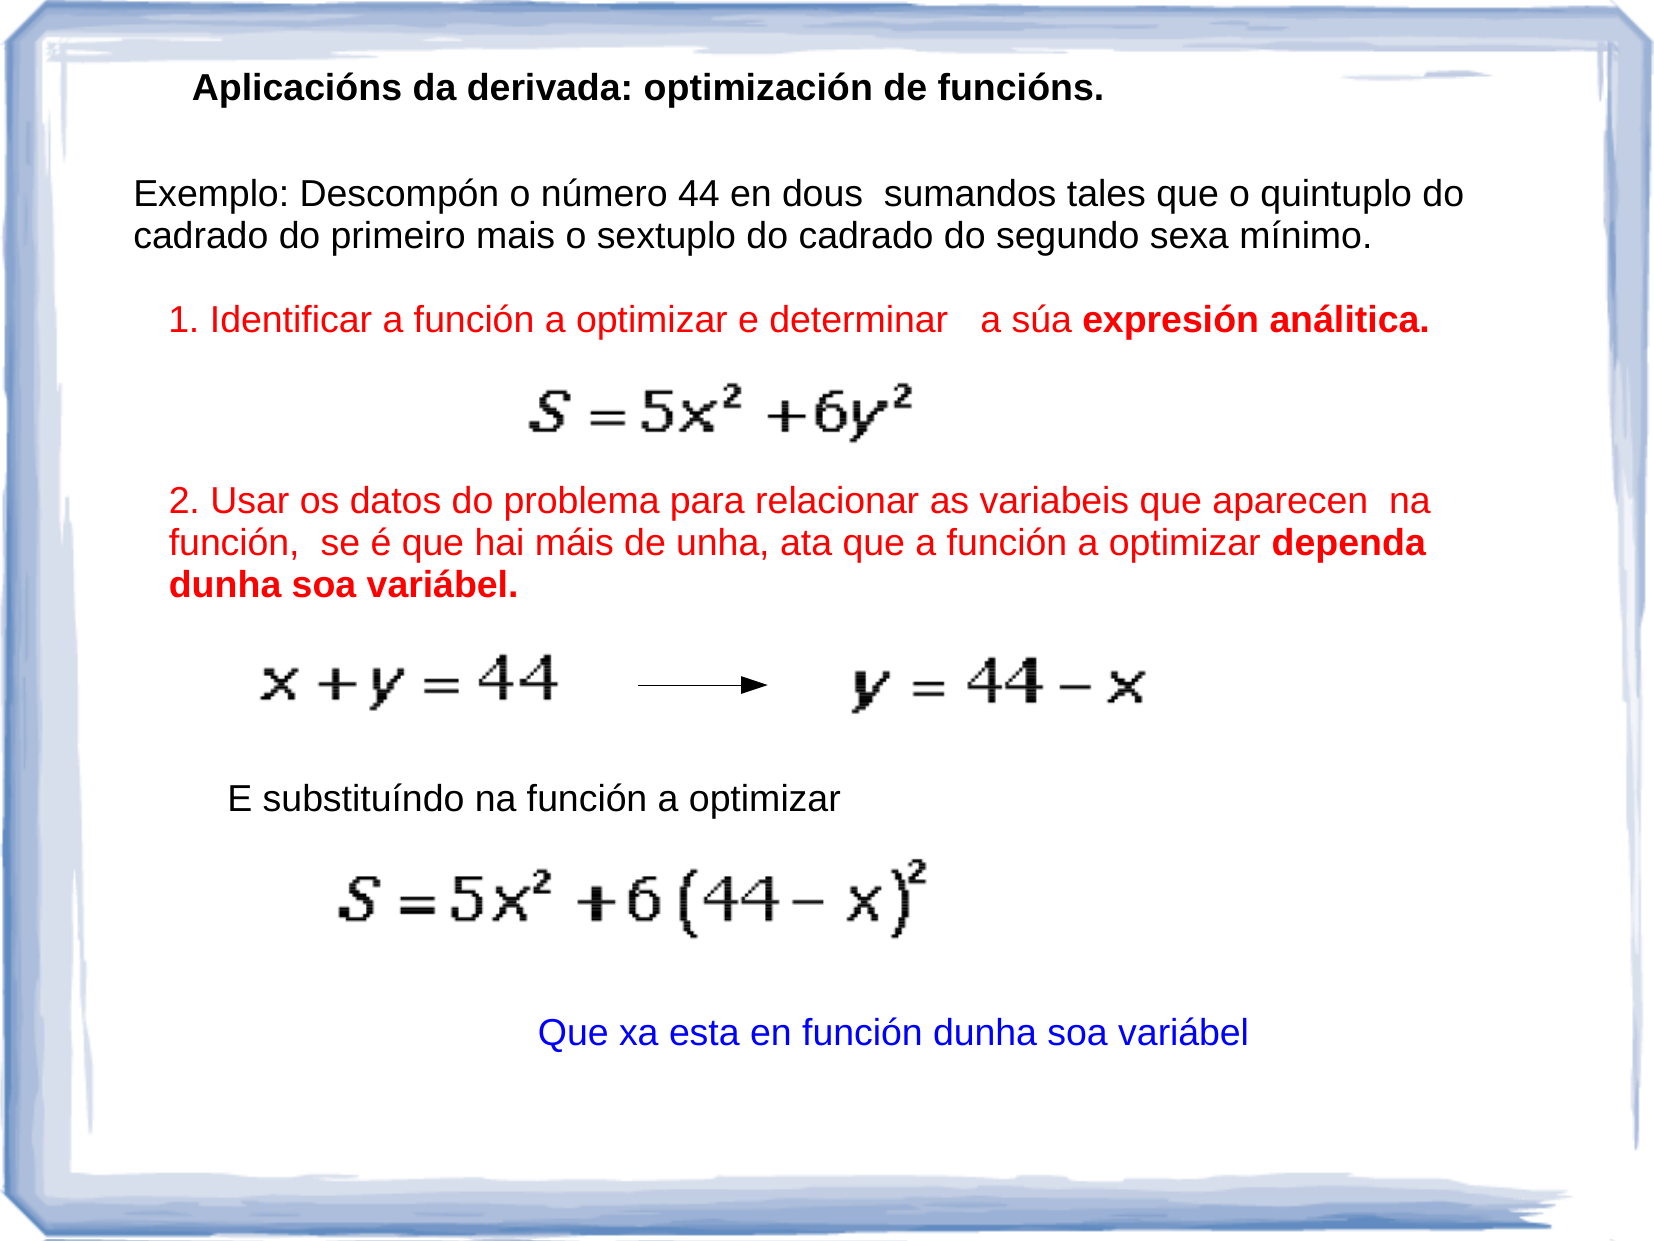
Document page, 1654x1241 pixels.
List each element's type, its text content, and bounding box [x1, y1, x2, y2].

text_box Que xa esta en función dunha soa variábel [523, 1003, 1265, 1061]
text_box 2. Usar os datos do problema para relacionar as variabeis que aparecen na función, se é que hai máis de unha, ata que a función a optimizar dependa dunha soa variábel. [154, 472, 1501, 614]
text_box E substituíndo na función a optimizar [212, 769, 857, 827]
text_box 1. Identificar a función a optimizar e determinar a súa expresión análitica. [153, 290, 1465, 355]
picture [0, 0, 1654, 1241]
text_box Exemplo: Descompón o número 44 en dous sumandos tales que o quintuplo do cadrado do primeiro mais o sextuplo do cadrado do segundo sexa mínimo. [118, 165, 1501, 296]
text_box Aplicacións da derivada: optimización de funcións. [177, 59, 1264, 116]
